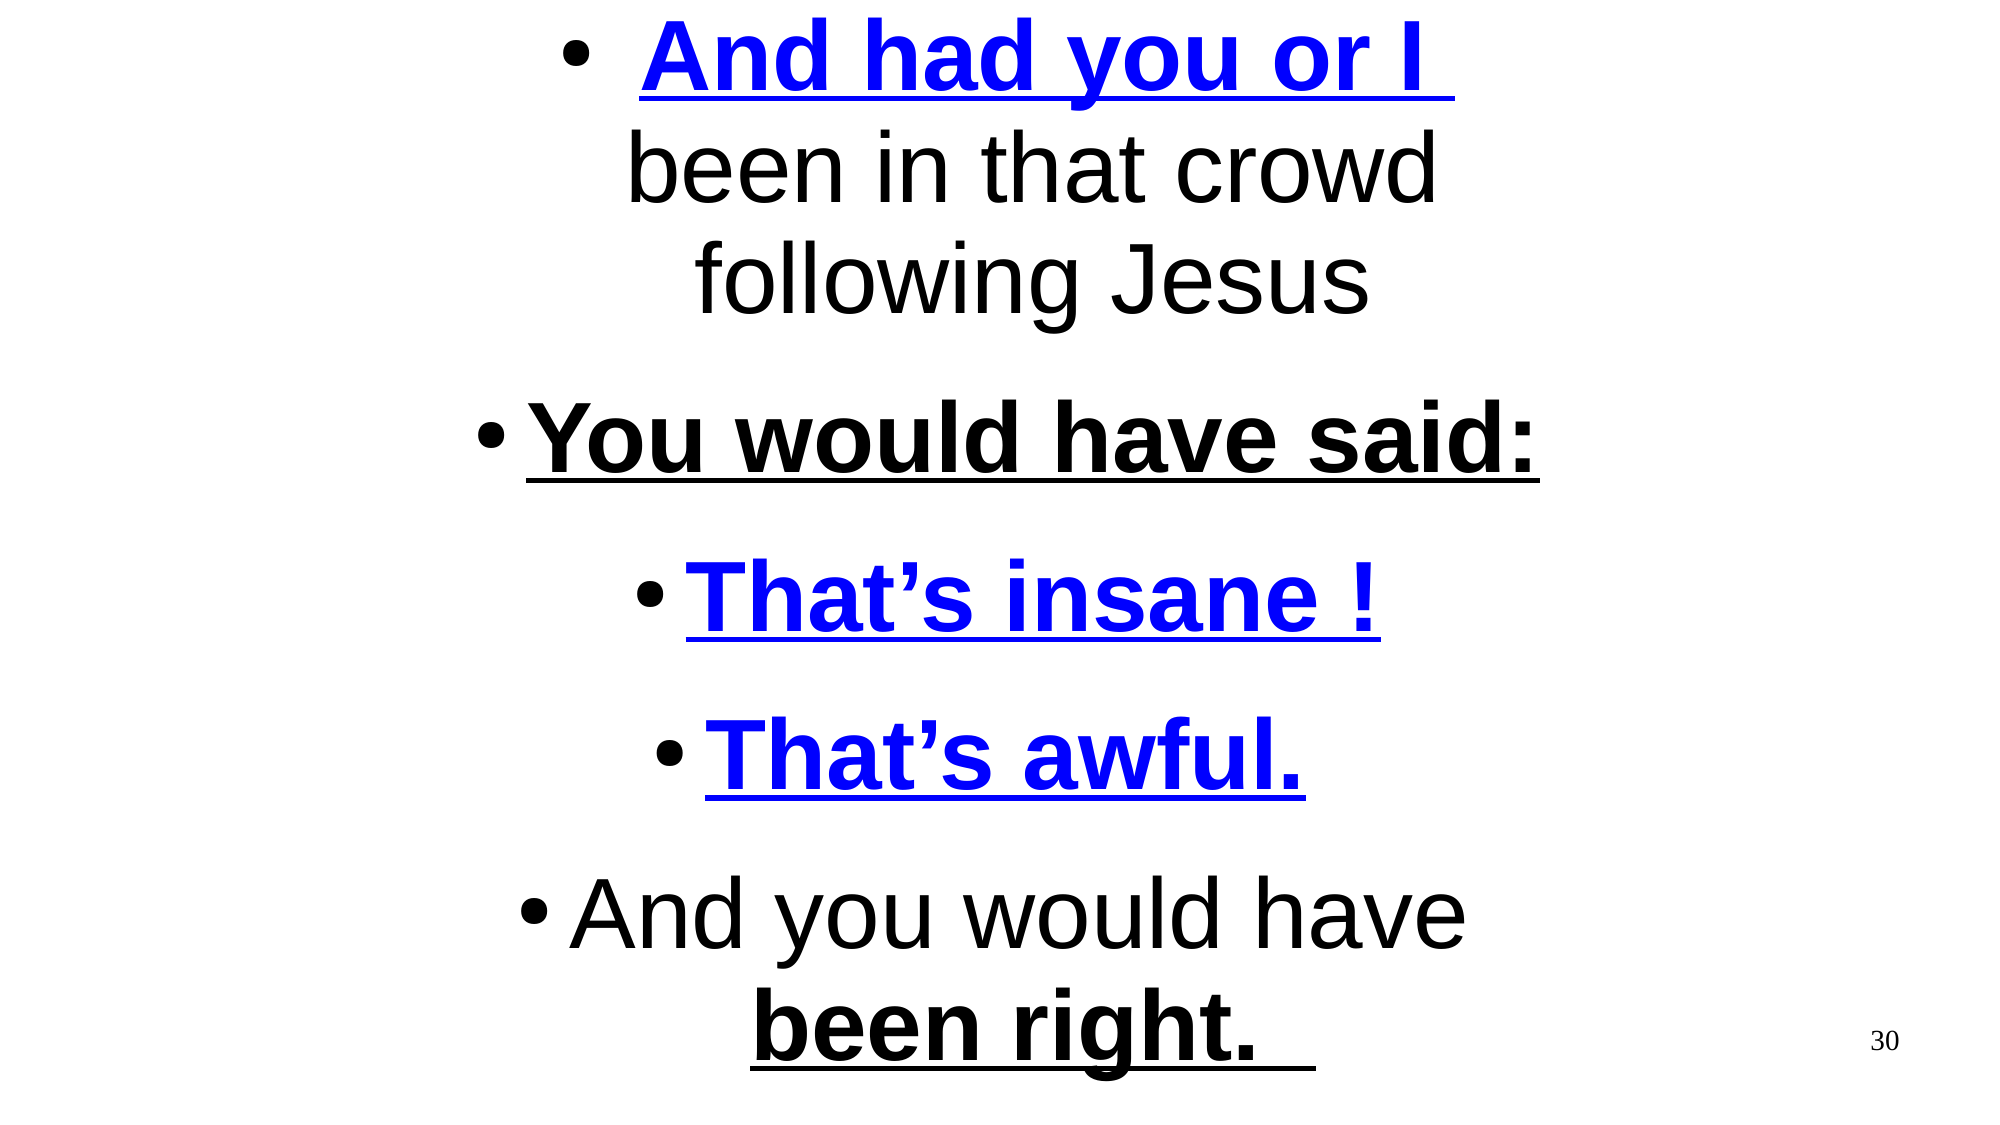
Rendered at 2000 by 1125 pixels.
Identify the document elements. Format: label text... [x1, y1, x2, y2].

list And had you or I been in that crowd following Jesus You would have said: That’s insane ! That’s awful. And you would have been right. [0, 0, 1996, 1123]
